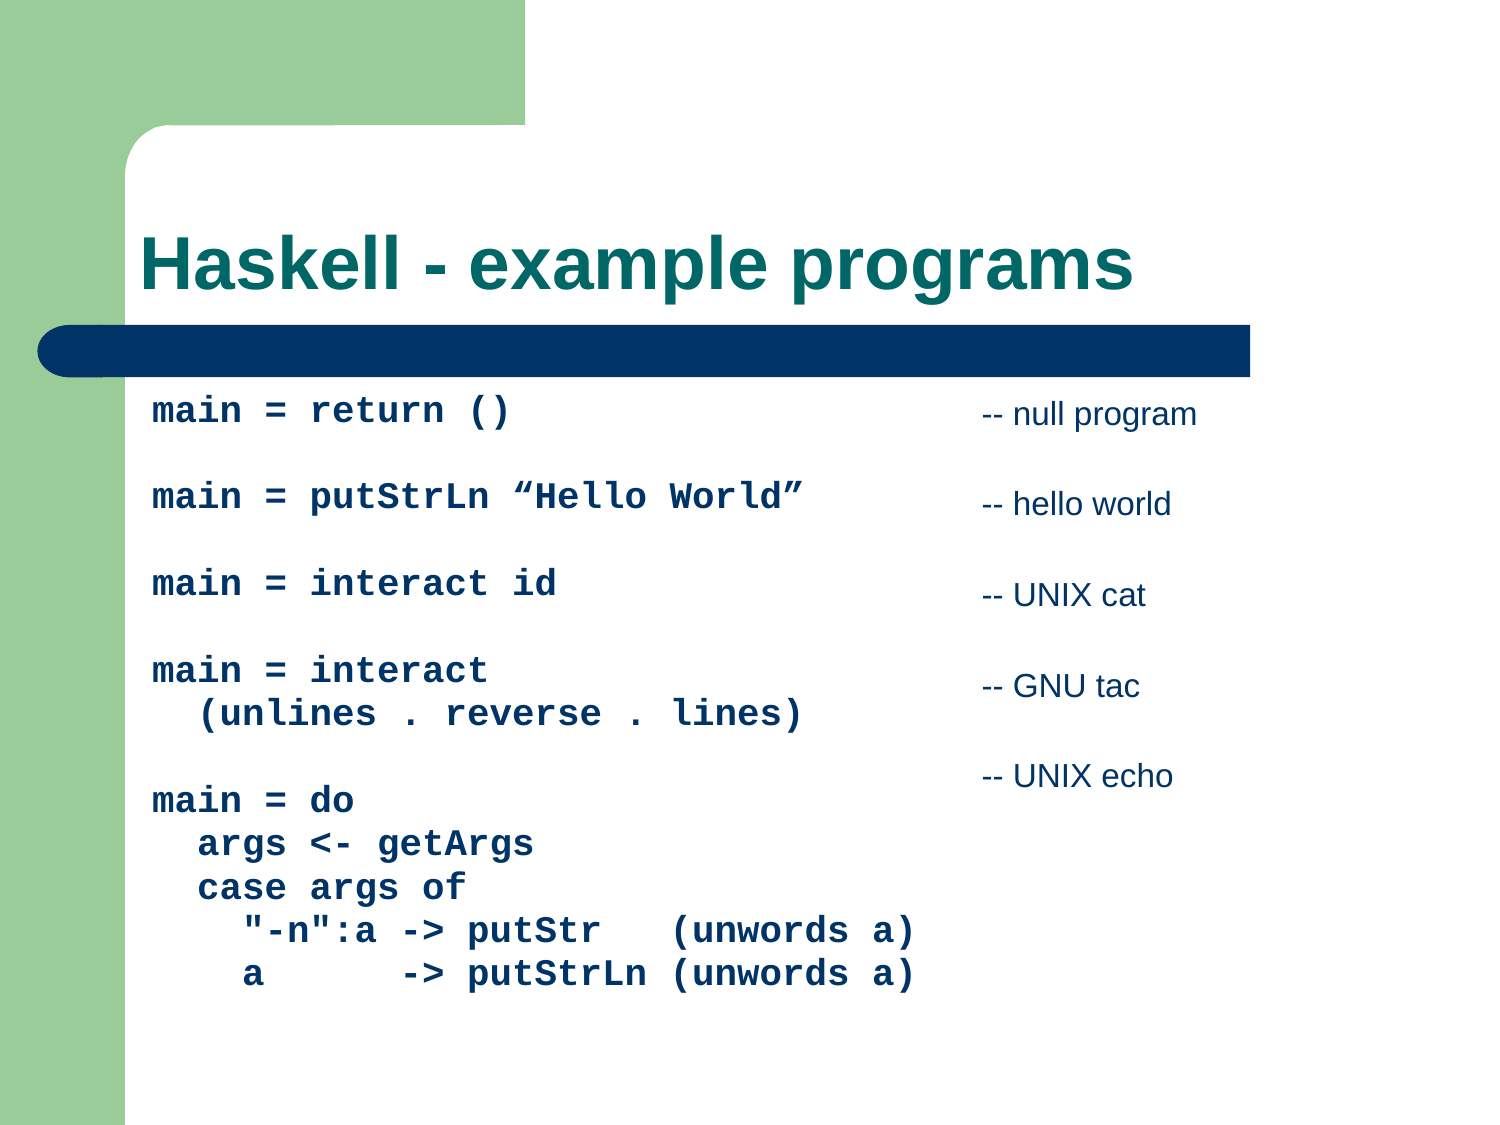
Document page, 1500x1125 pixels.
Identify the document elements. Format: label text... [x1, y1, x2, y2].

list main = return () main = putStrLn “Hello World” main = interact id main = interact (unlines . reverse . lines) main = do args <- getArgs case args of "-n":a -> putStr (unwords a) a -> putStrLn (unwords a) [137, 387, 938, 1038]
list -- null program -- hello world -- UNIX cat -- GNU tac -- UNIX echo [966, 387, 1400, 999]
title Haskell - example programs [124, 124, 1425, 313]
